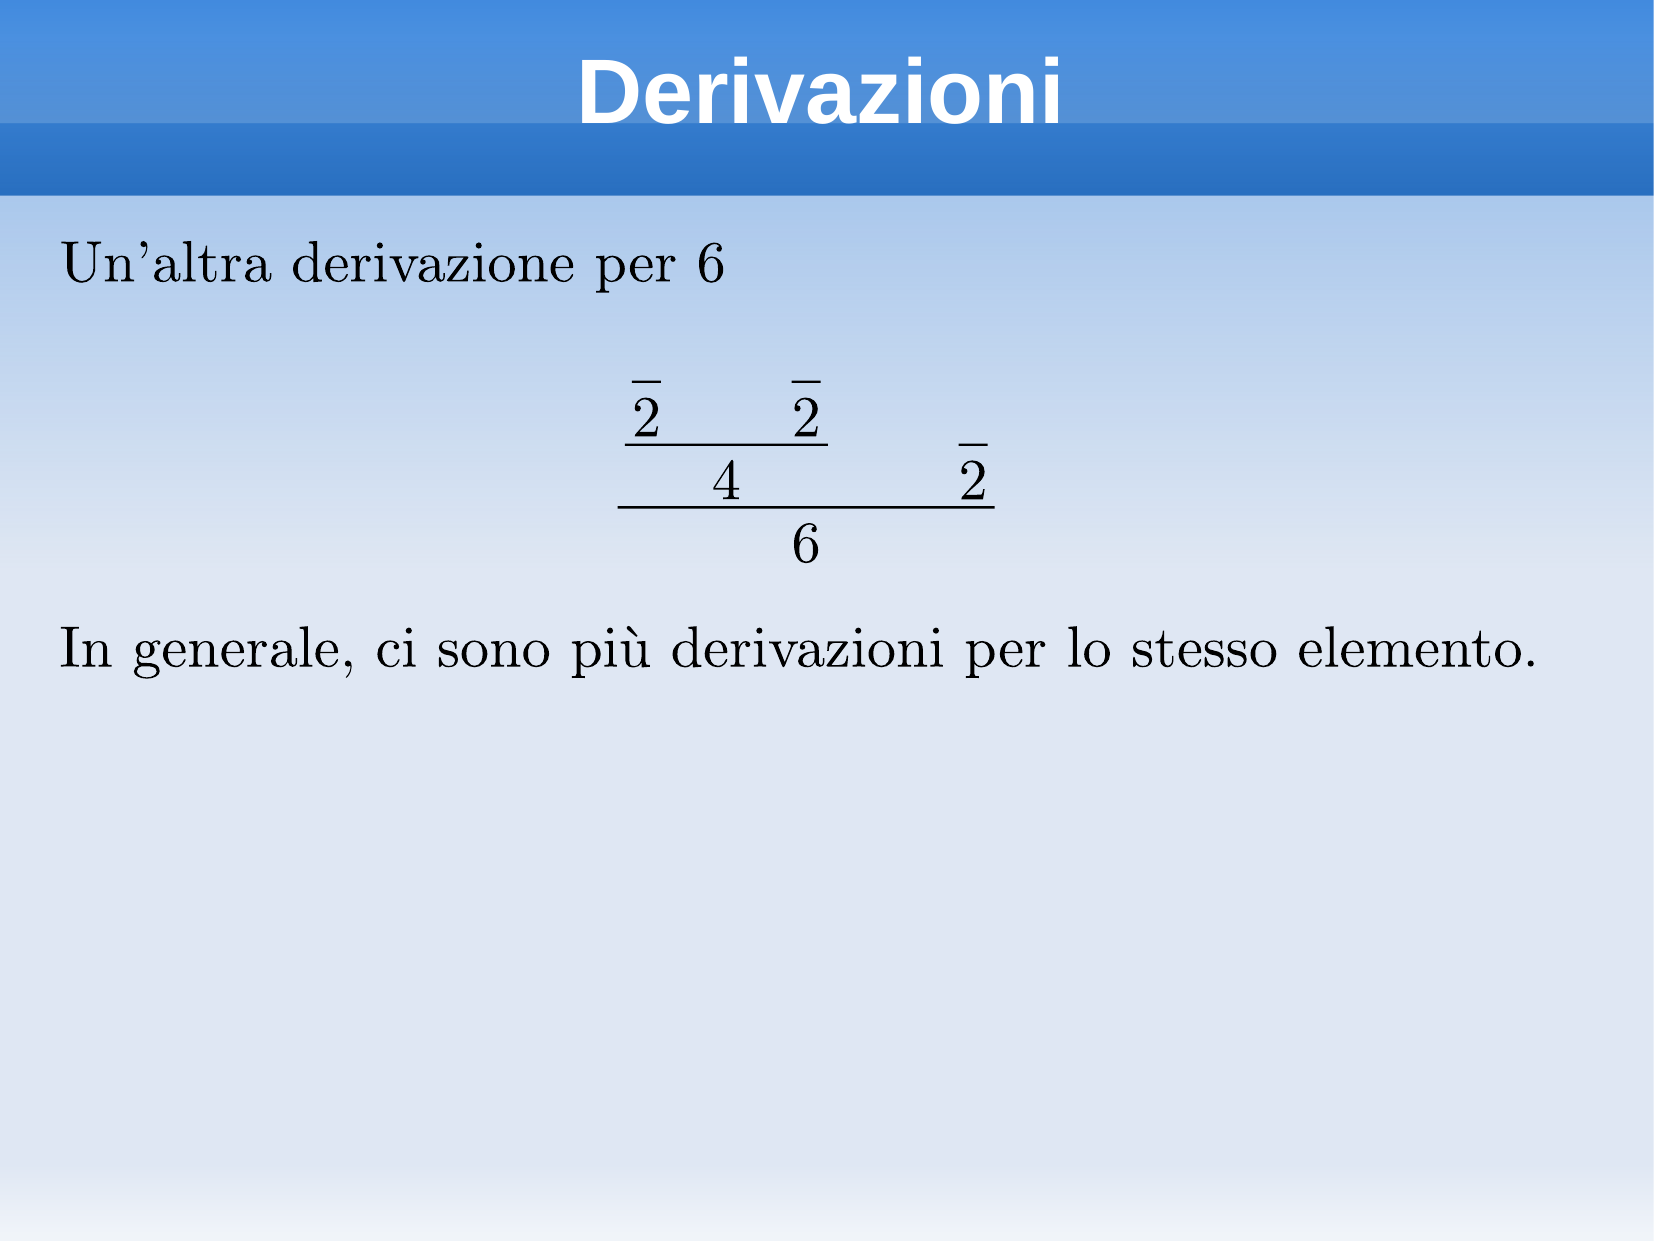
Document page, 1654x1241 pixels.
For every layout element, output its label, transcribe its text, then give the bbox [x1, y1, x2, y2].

picture [0, 0, 1654, 1241]
title Derivazioni [76, 0, 1565, 188]
list [82, 290, 1571, 1109]
